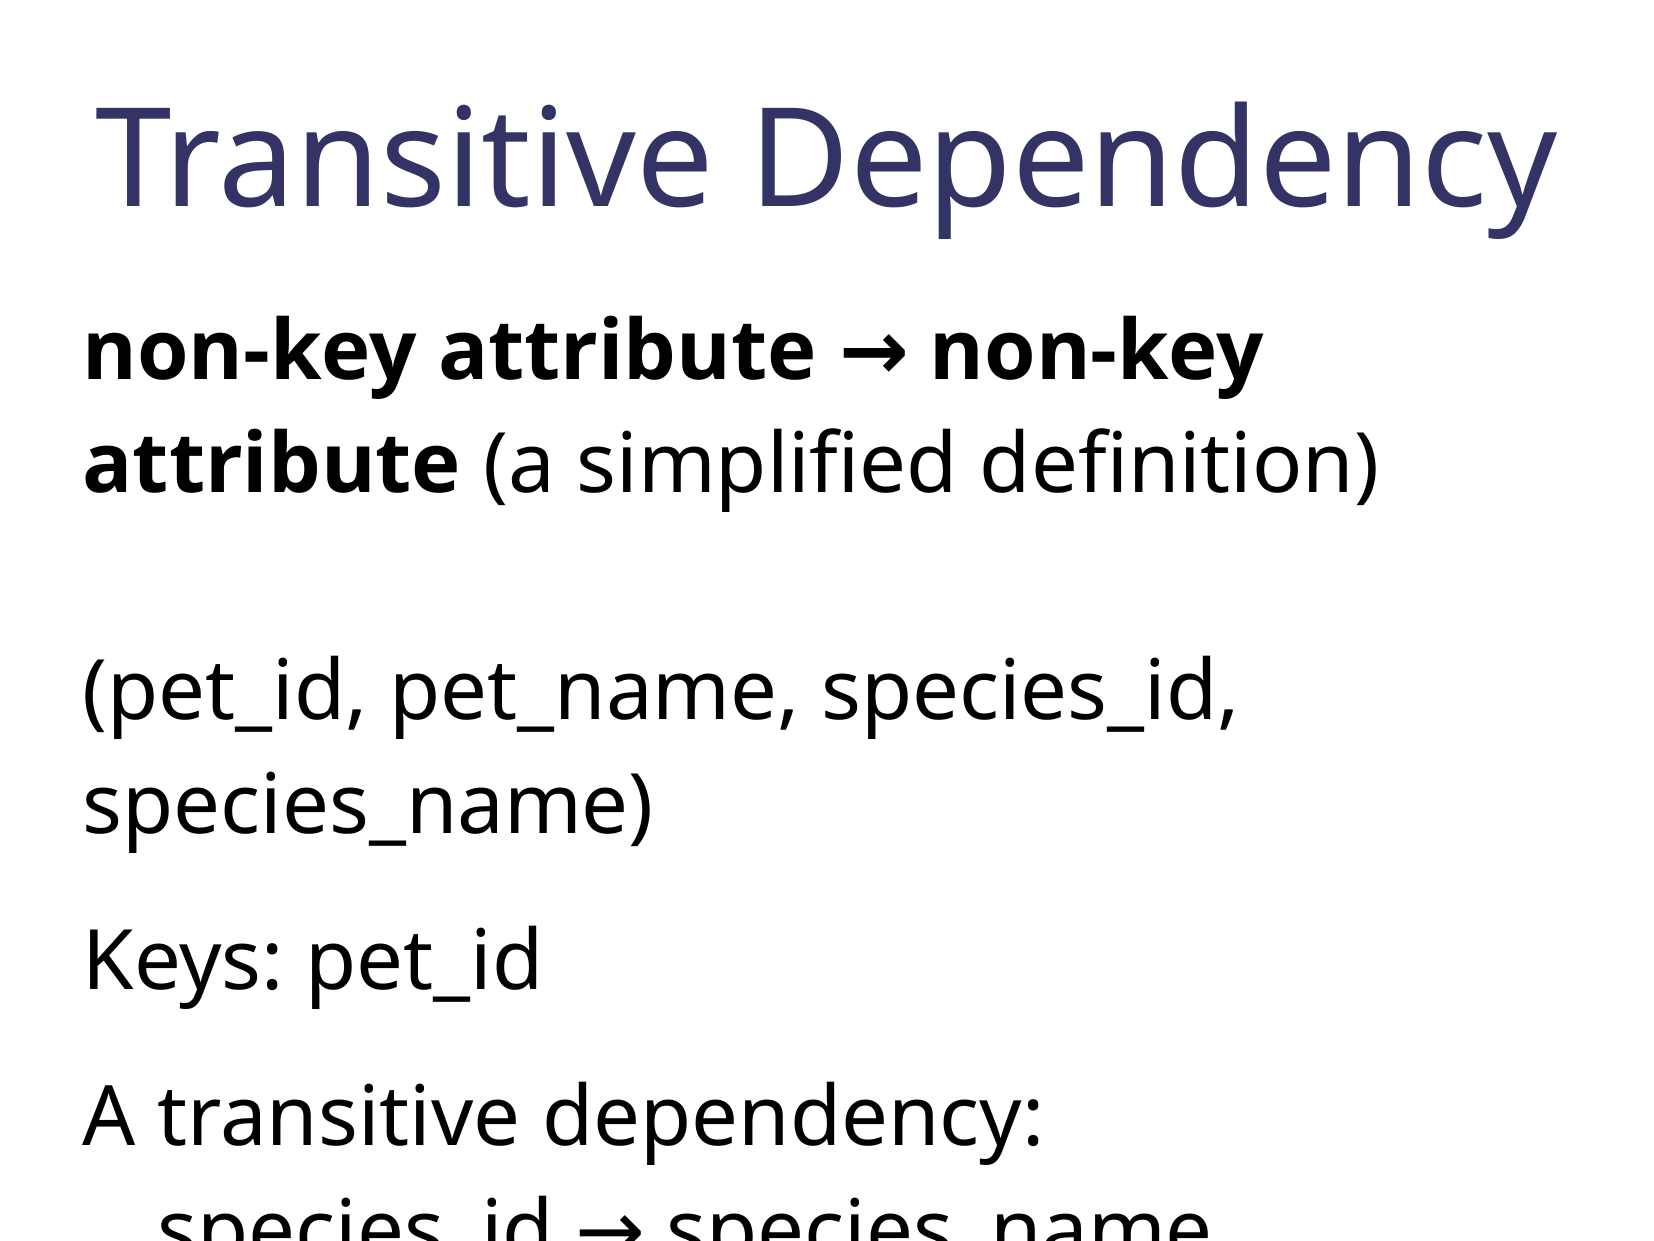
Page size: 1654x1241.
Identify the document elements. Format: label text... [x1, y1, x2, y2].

title Transitive Dependency [0, 49, 1654, 257]
subtitle non-key attribute → non-key attribute (a simplified definition) (pet_id, pet_name, species_id, species_name) Keys: pet_id A transitive dependency: species_id → species_name [82, 290, 1571, 1241]
